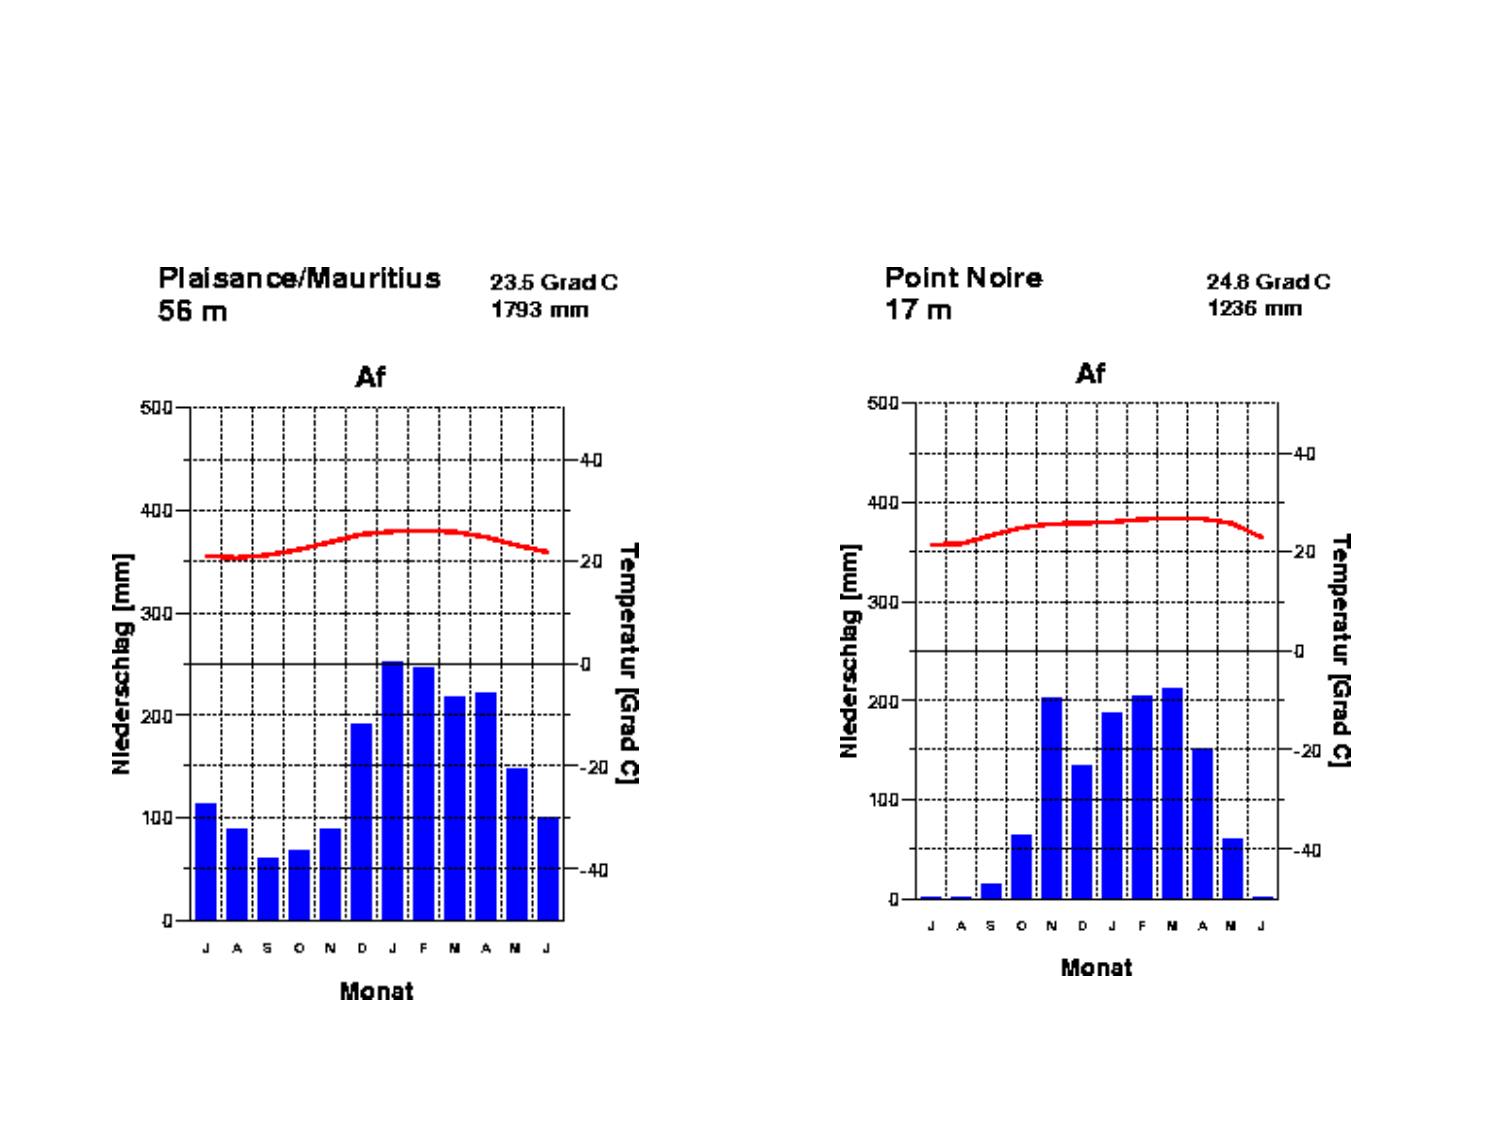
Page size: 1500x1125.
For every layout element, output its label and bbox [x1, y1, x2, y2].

picture [840, 267, 1351, 976]
picture [112, 267, 639, 1000]
